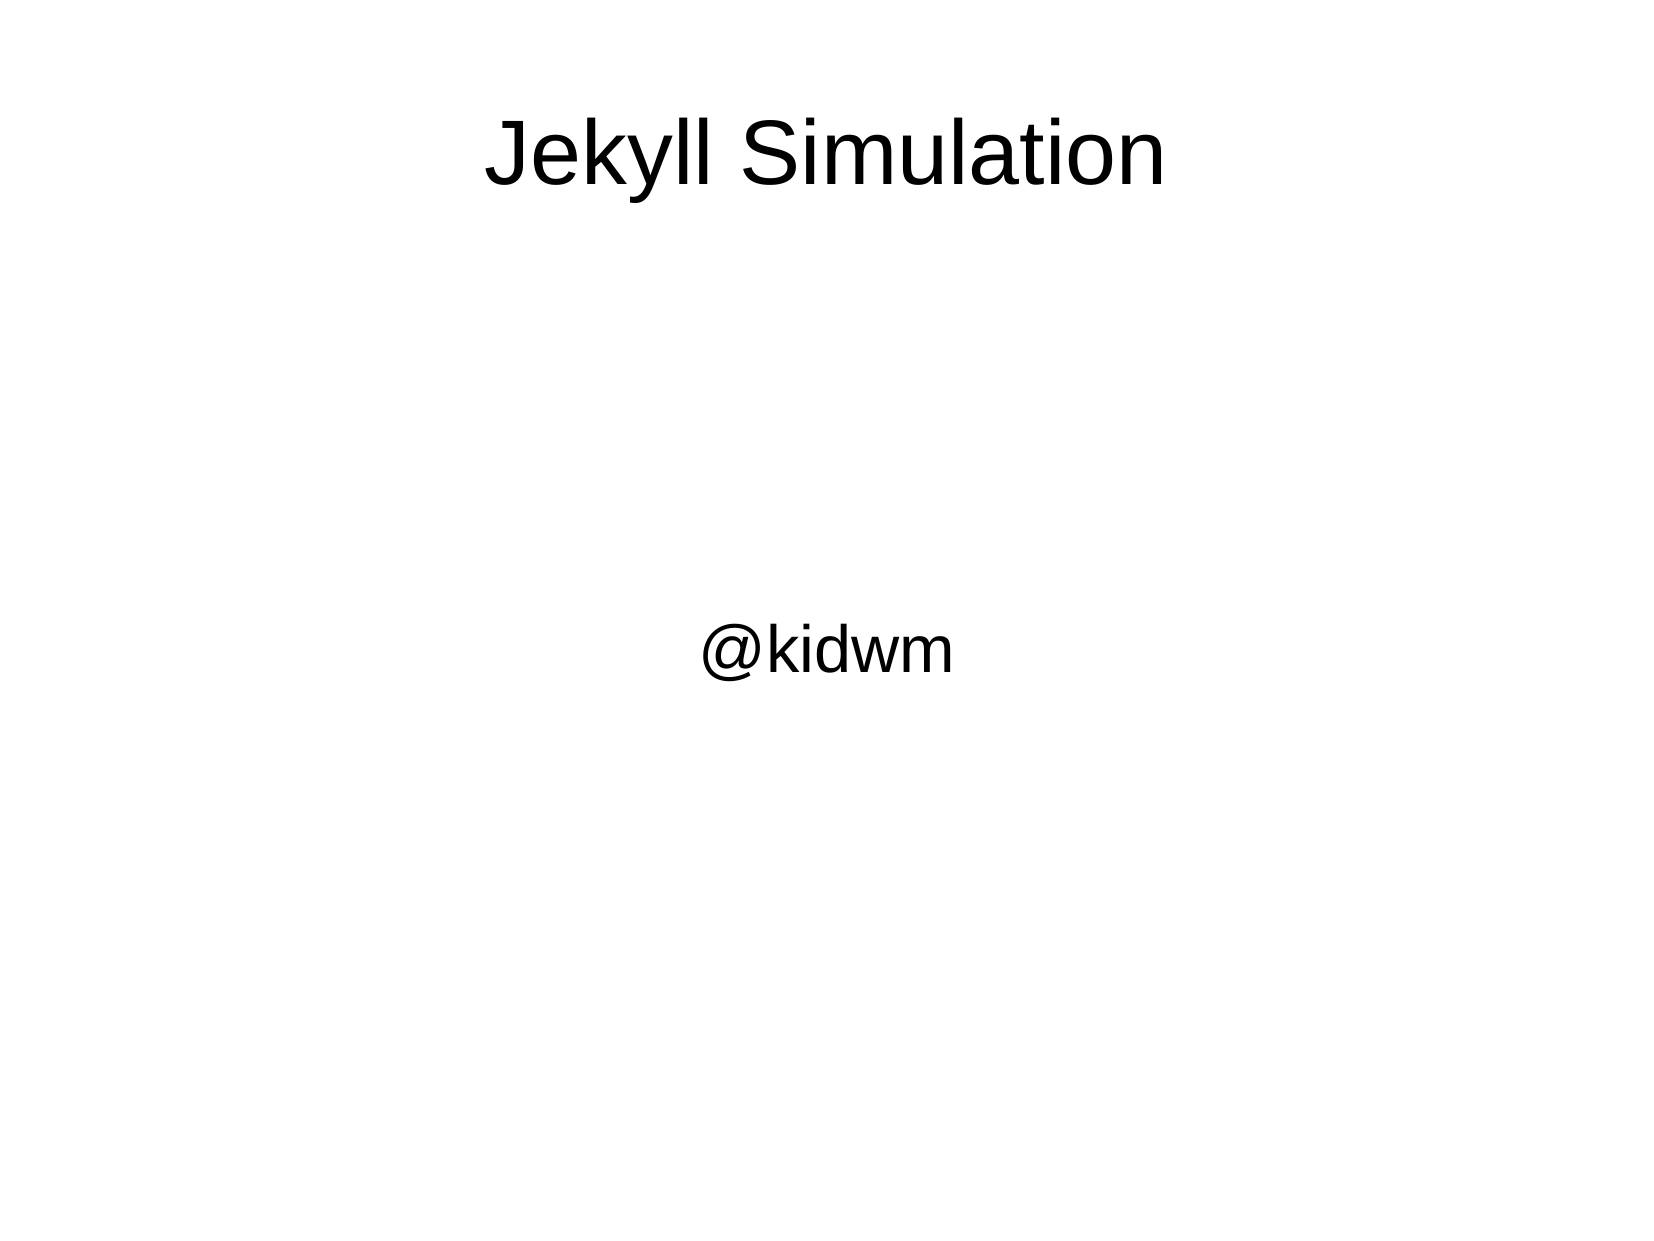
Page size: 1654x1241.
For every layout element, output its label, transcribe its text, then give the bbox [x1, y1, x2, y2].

title Jekyll Simulation [82, 49, 1571, 257]
subtitle @kidwm [82, 290, 1571, 1010]
